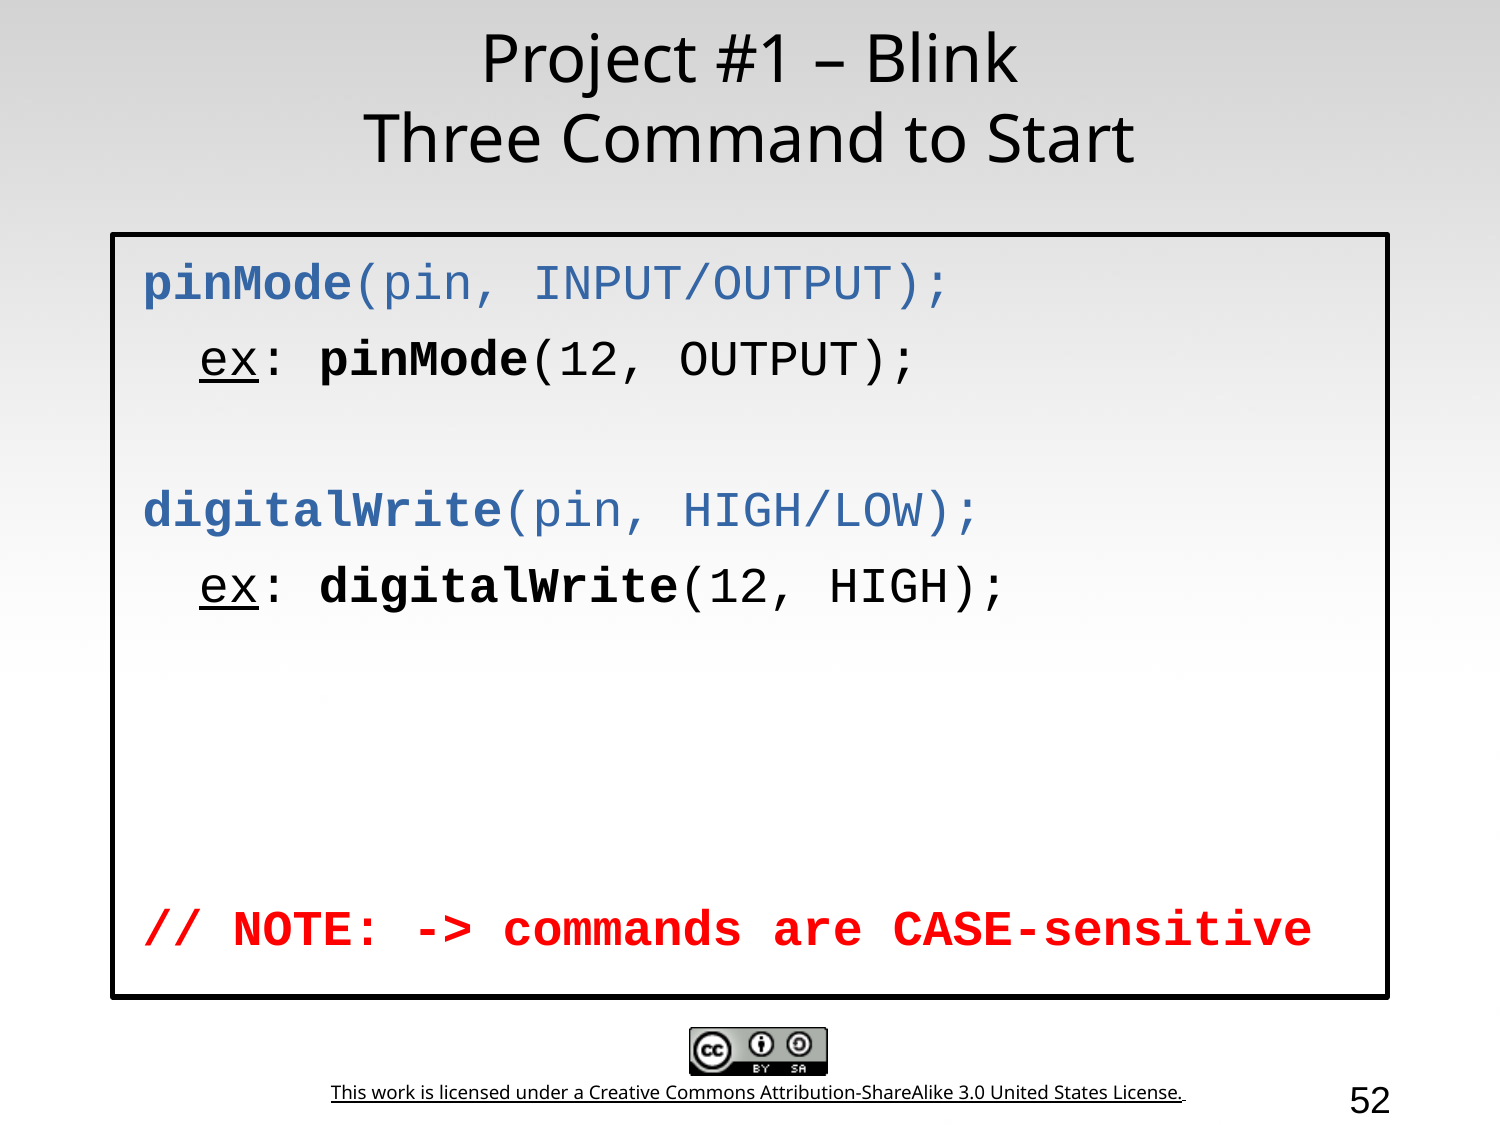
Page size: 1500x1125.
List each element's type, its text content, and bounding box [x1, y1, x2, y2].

title Project #1 – Blink Three Command to Start [112, 2, 1388, 190]
picture [0, 0, 1500, 1125]
list pinMode(pin, INPUT/OUTPUT); ex: pinMode(12, OUTPUT); digitalWrite(pin, HIGH/LOW); ex: digitalWrite(12, HIGH); // NOTE: -> commands are CASE-sensitive [112, 234, 1388, 998]
